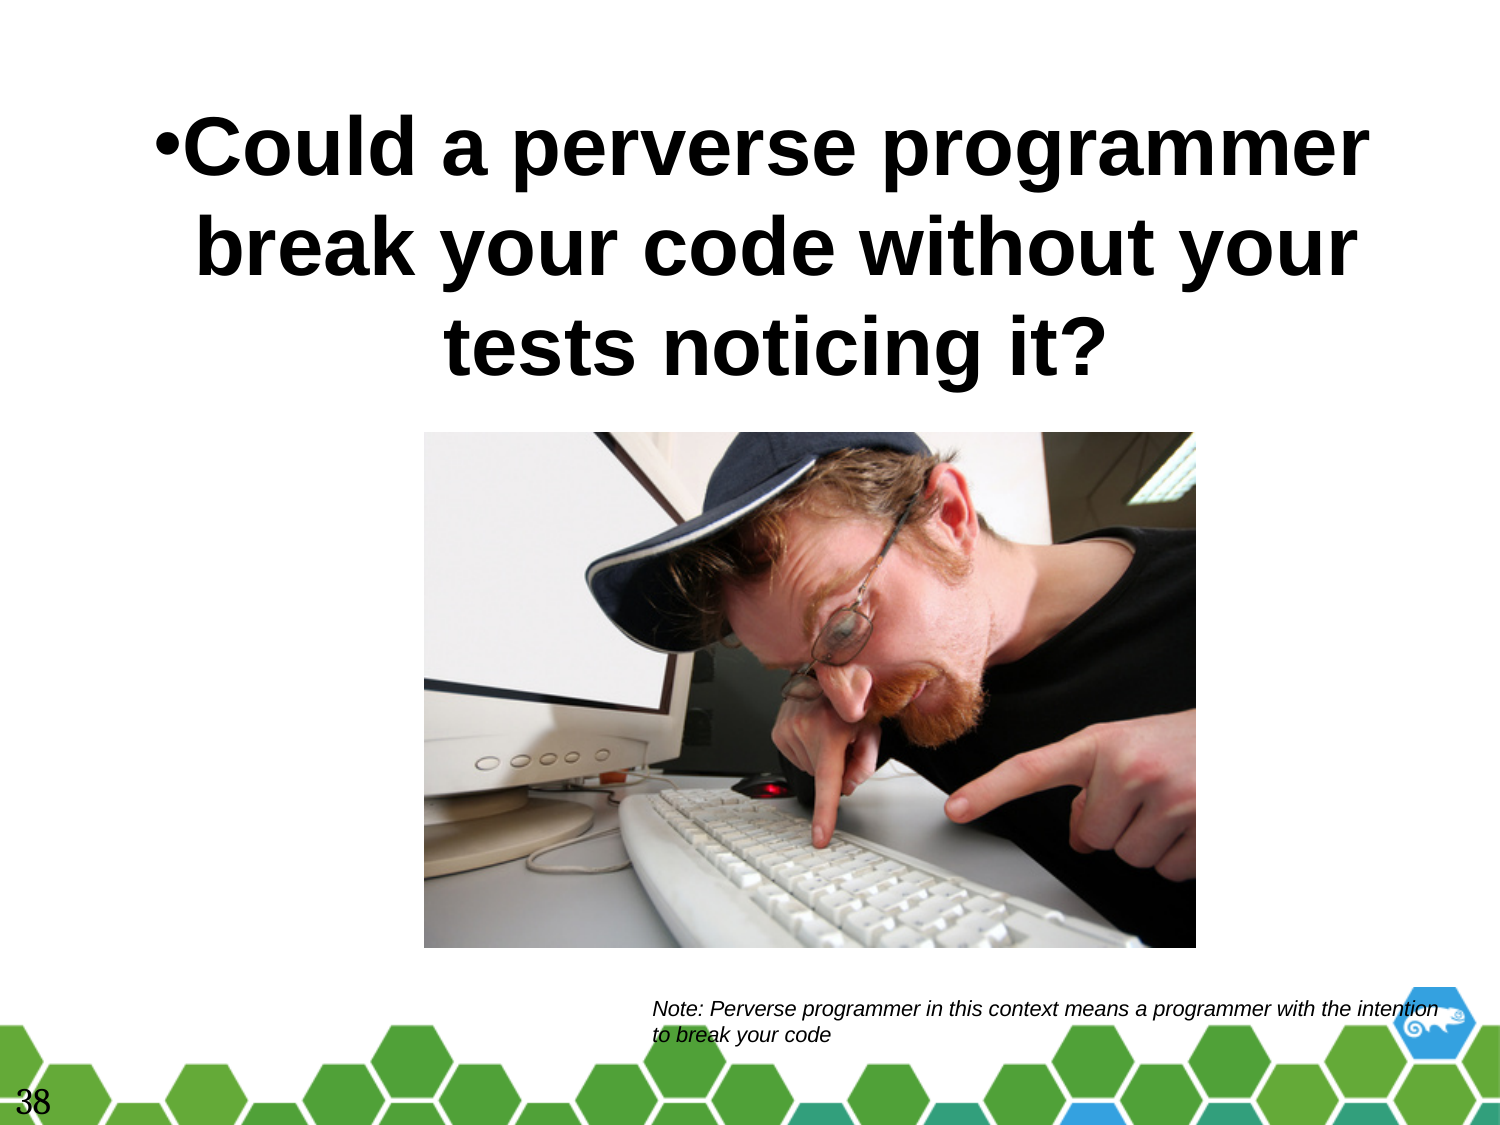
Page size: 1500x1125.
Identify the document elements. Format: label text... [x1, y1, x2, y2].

picture [424, 432, 1196, 948]
text_box Note: Perverse programmer in this context means a programmer with the intention to break your code [637, 986, 1459, 1053]
text_box Could a perverse programmer break your code without your tests noticing it? [86, 92, 1439, 747]
picture [0, 987, 1500, 1125]
